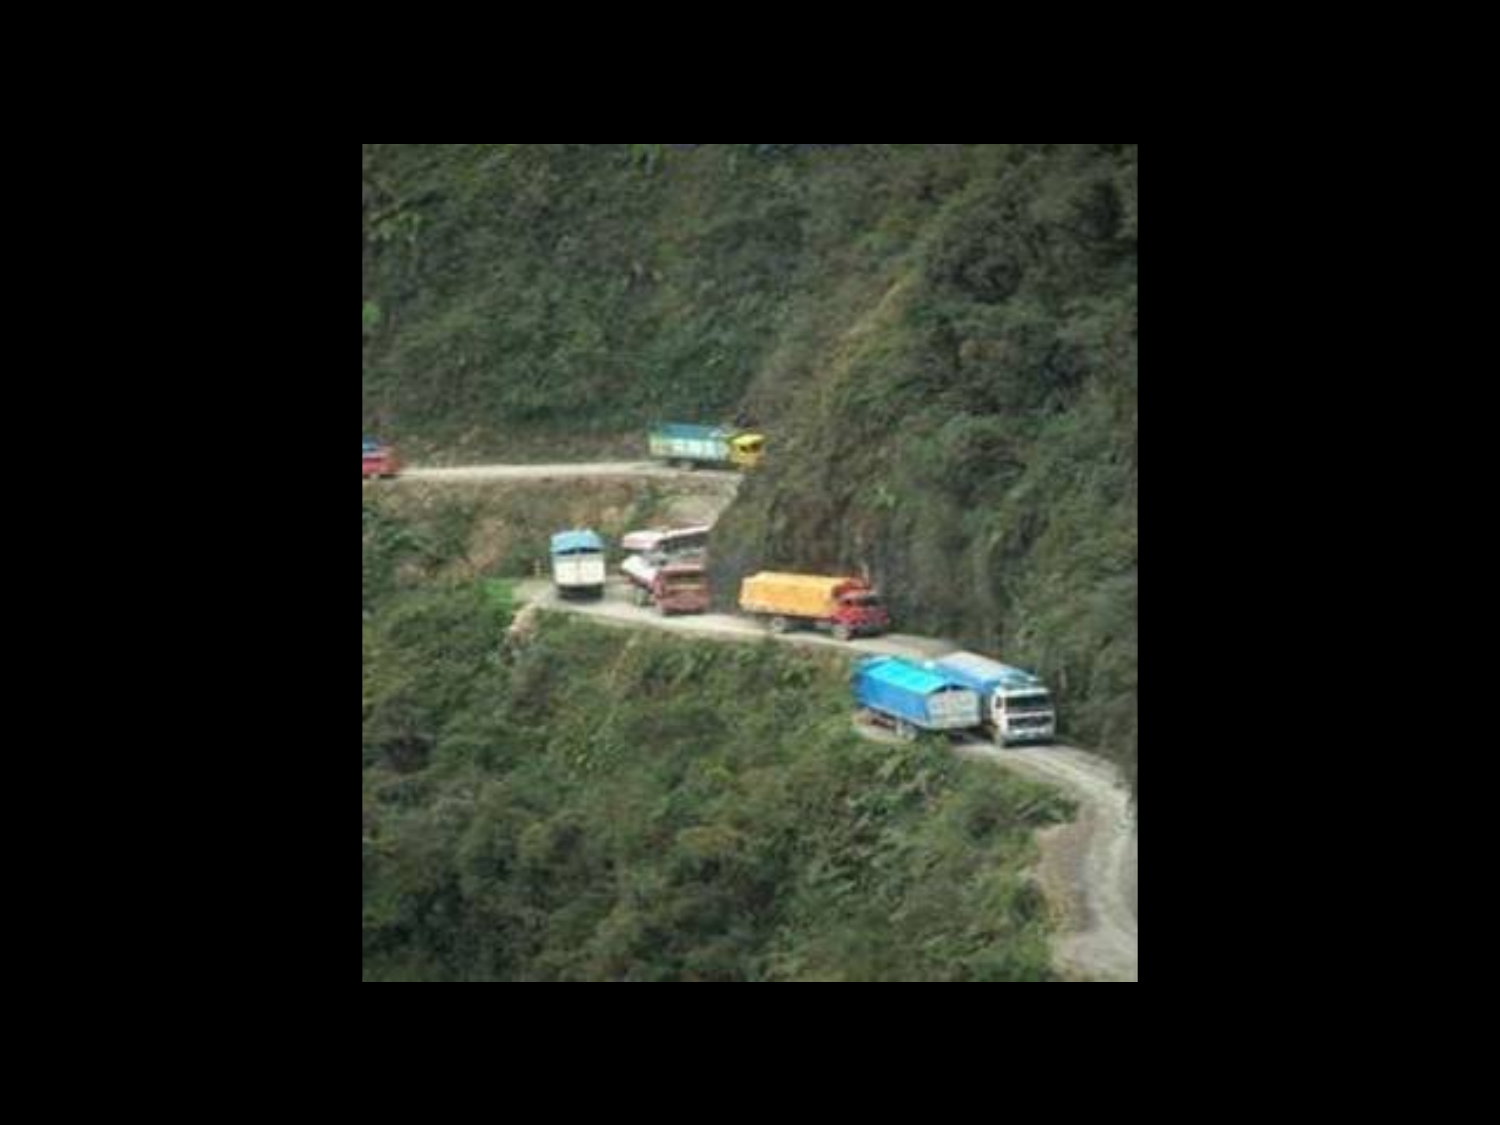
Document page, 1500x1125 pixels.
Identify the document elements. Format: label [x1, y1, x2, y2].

picture [362, 144, 1138, 982]
